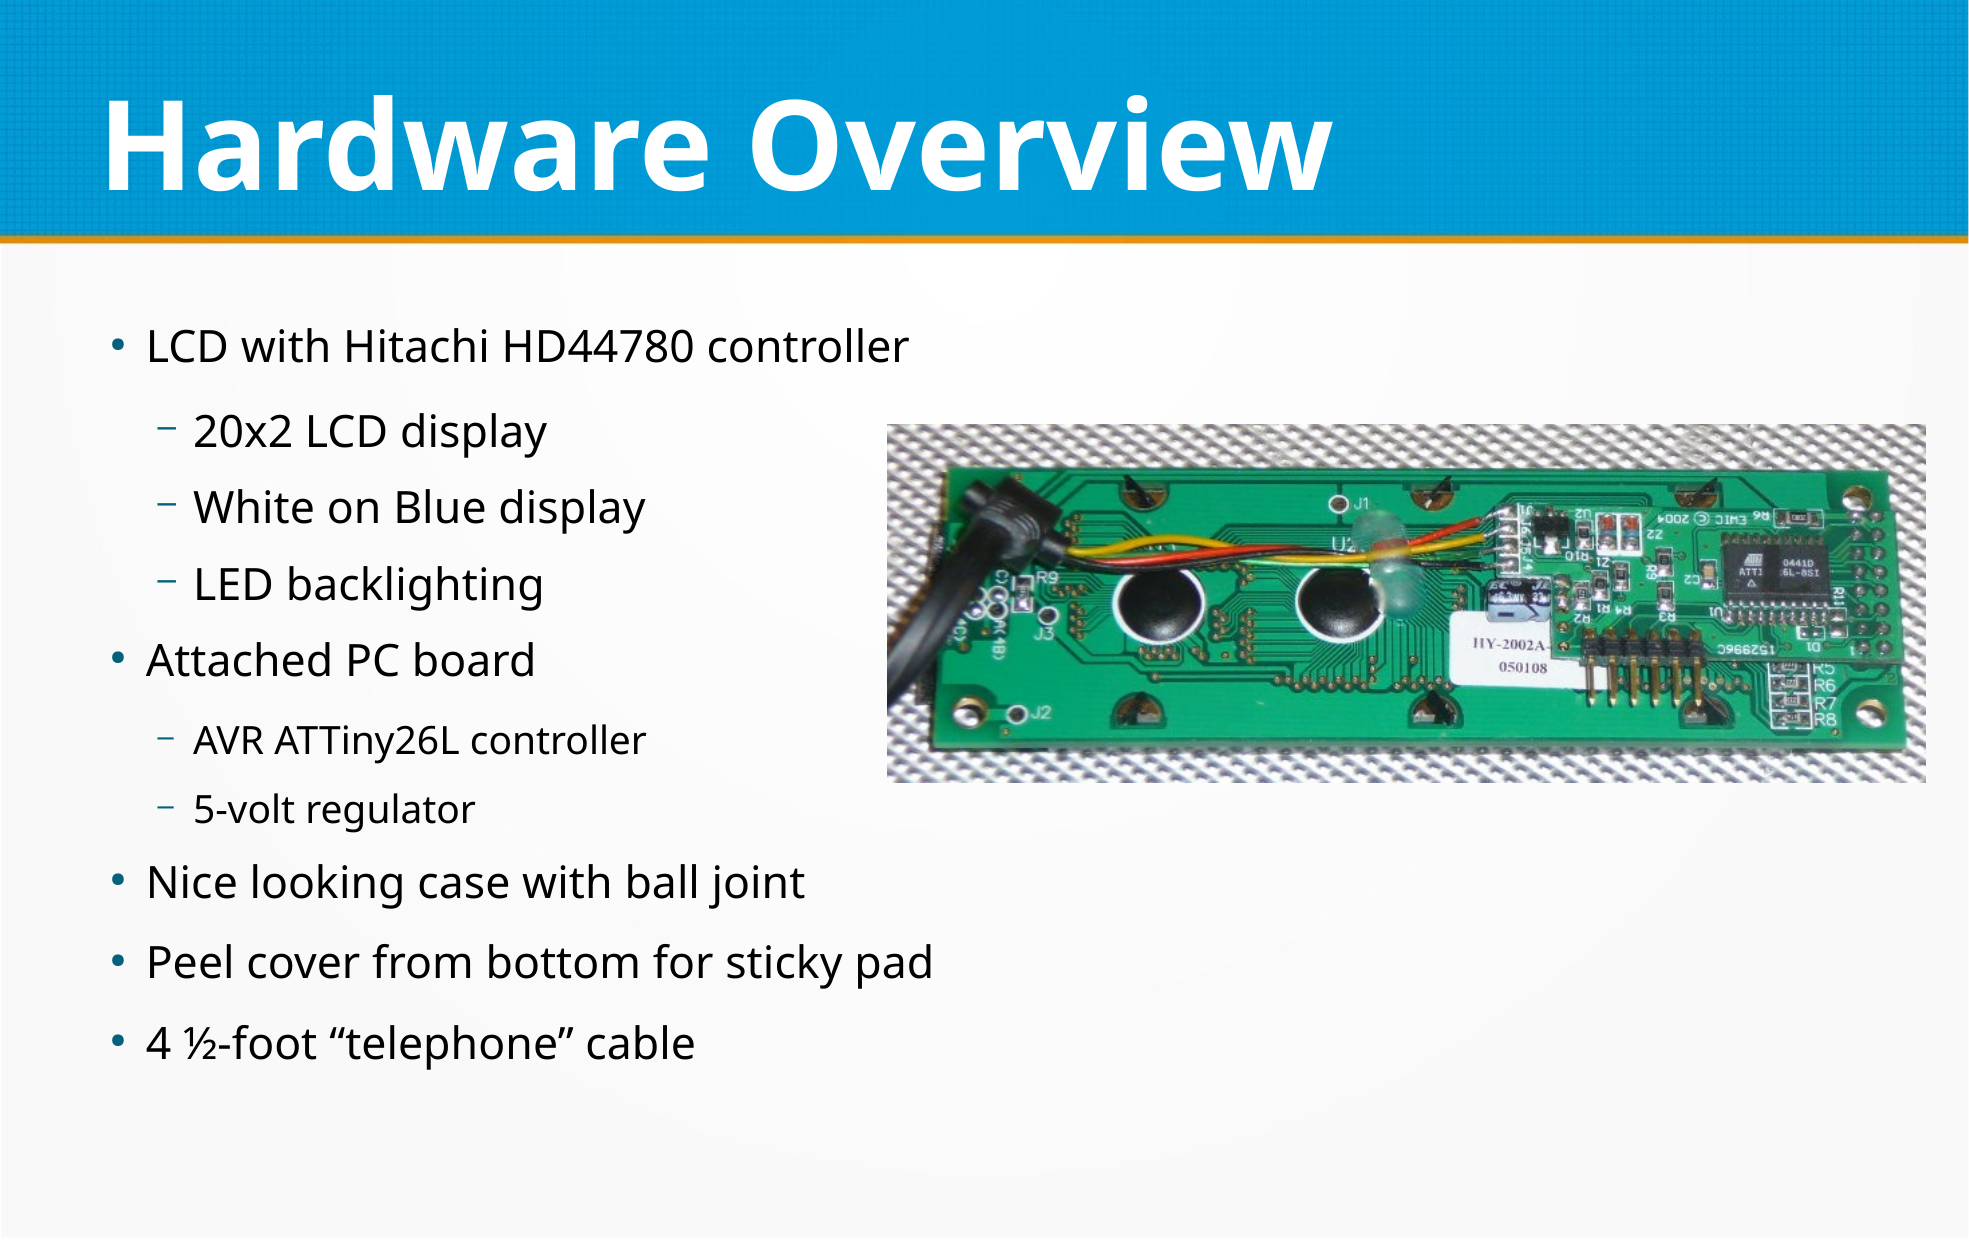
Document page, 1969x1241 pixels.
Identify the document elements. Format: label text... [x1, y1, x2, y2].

list LCD with Hitachi HD44780 controller 20x2 LCD display White on Blue display LED backlighting Attached PC board AVR ATTiny26L controller 5-volt regulator Nice looking case with ball joint Peel cover from bottom for sticky pad 4 ½-foot “telephone” cable [98, 315, 1861, 1081]
title Hardware Overview [98, 19, 1870, 227]
picture [0, 233, 1969, 1241]
